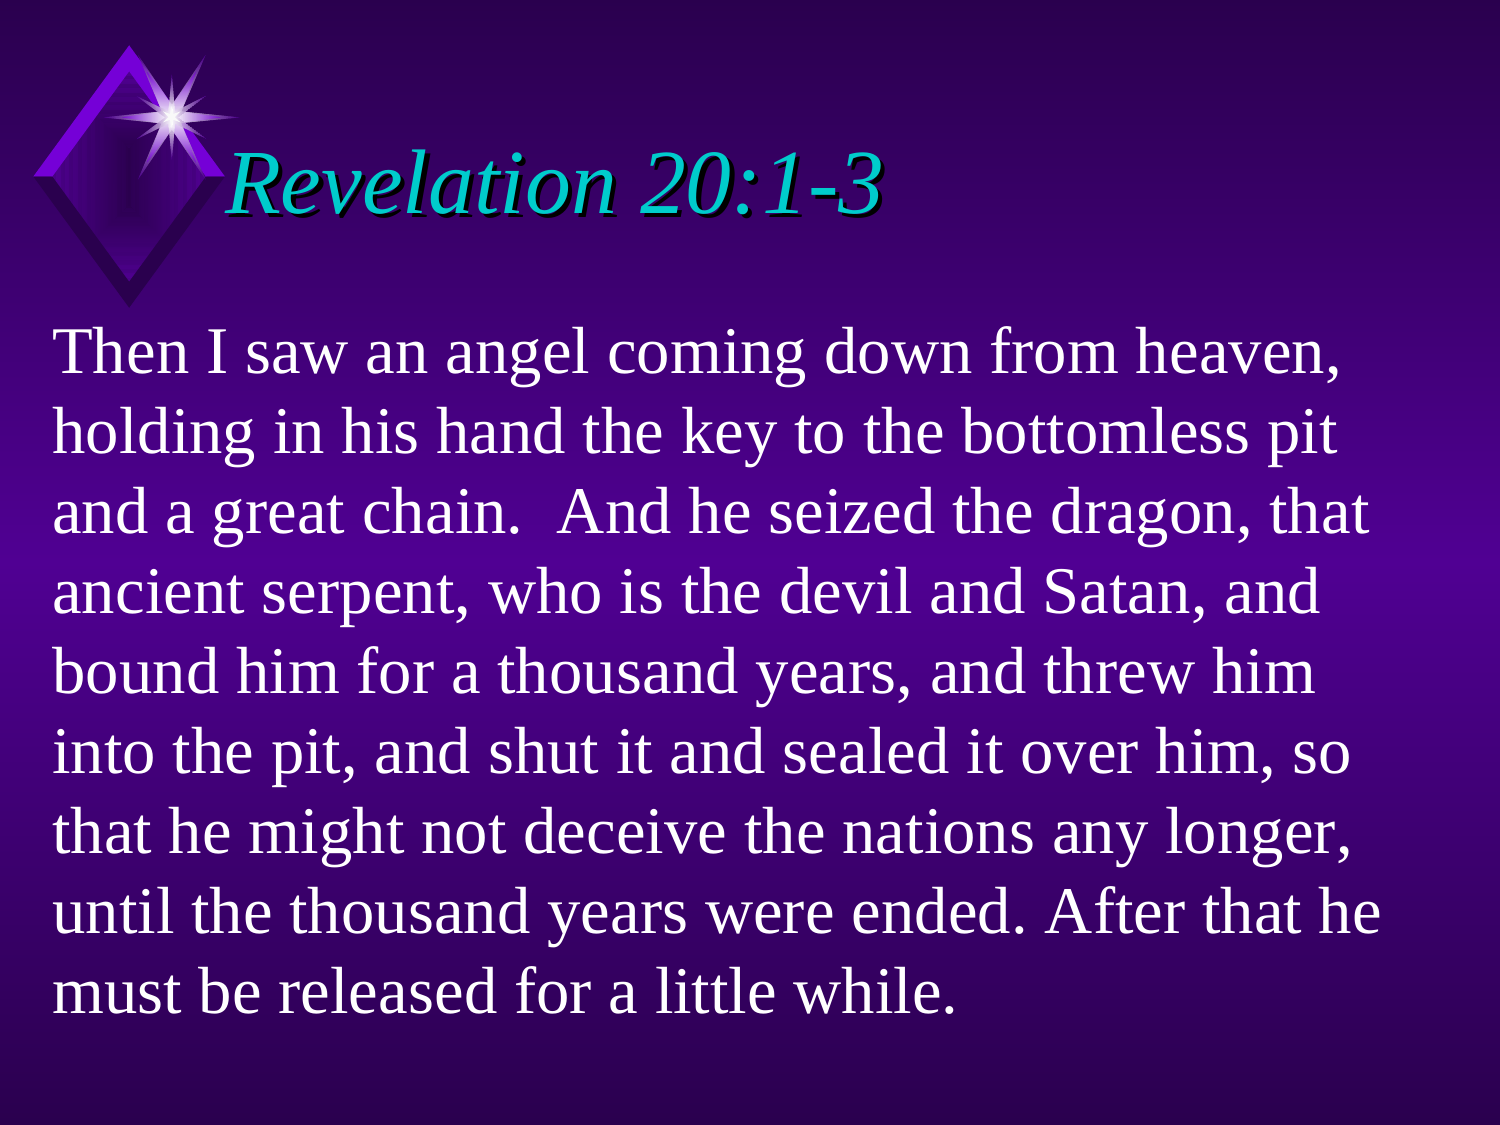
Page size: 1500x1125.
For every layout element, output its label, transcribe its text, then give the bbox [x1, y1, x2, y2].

text_box Then I saw an angel coming down from heaven, holding in his hand the key to the bottomless pit and a great chain. And he seized the dragon, that ancient serpent, who is the devil and Satan, and bound him for a thousand years, and threw him into the pit, and shut it and sealed it over him, so that he might not deceive the nations any longer, until the thousand years were ended. After that he must be released for a little while. [37, 299, 1426, 1035]
title Revelation 20:1-3 [224, 65, 1388, 299]
